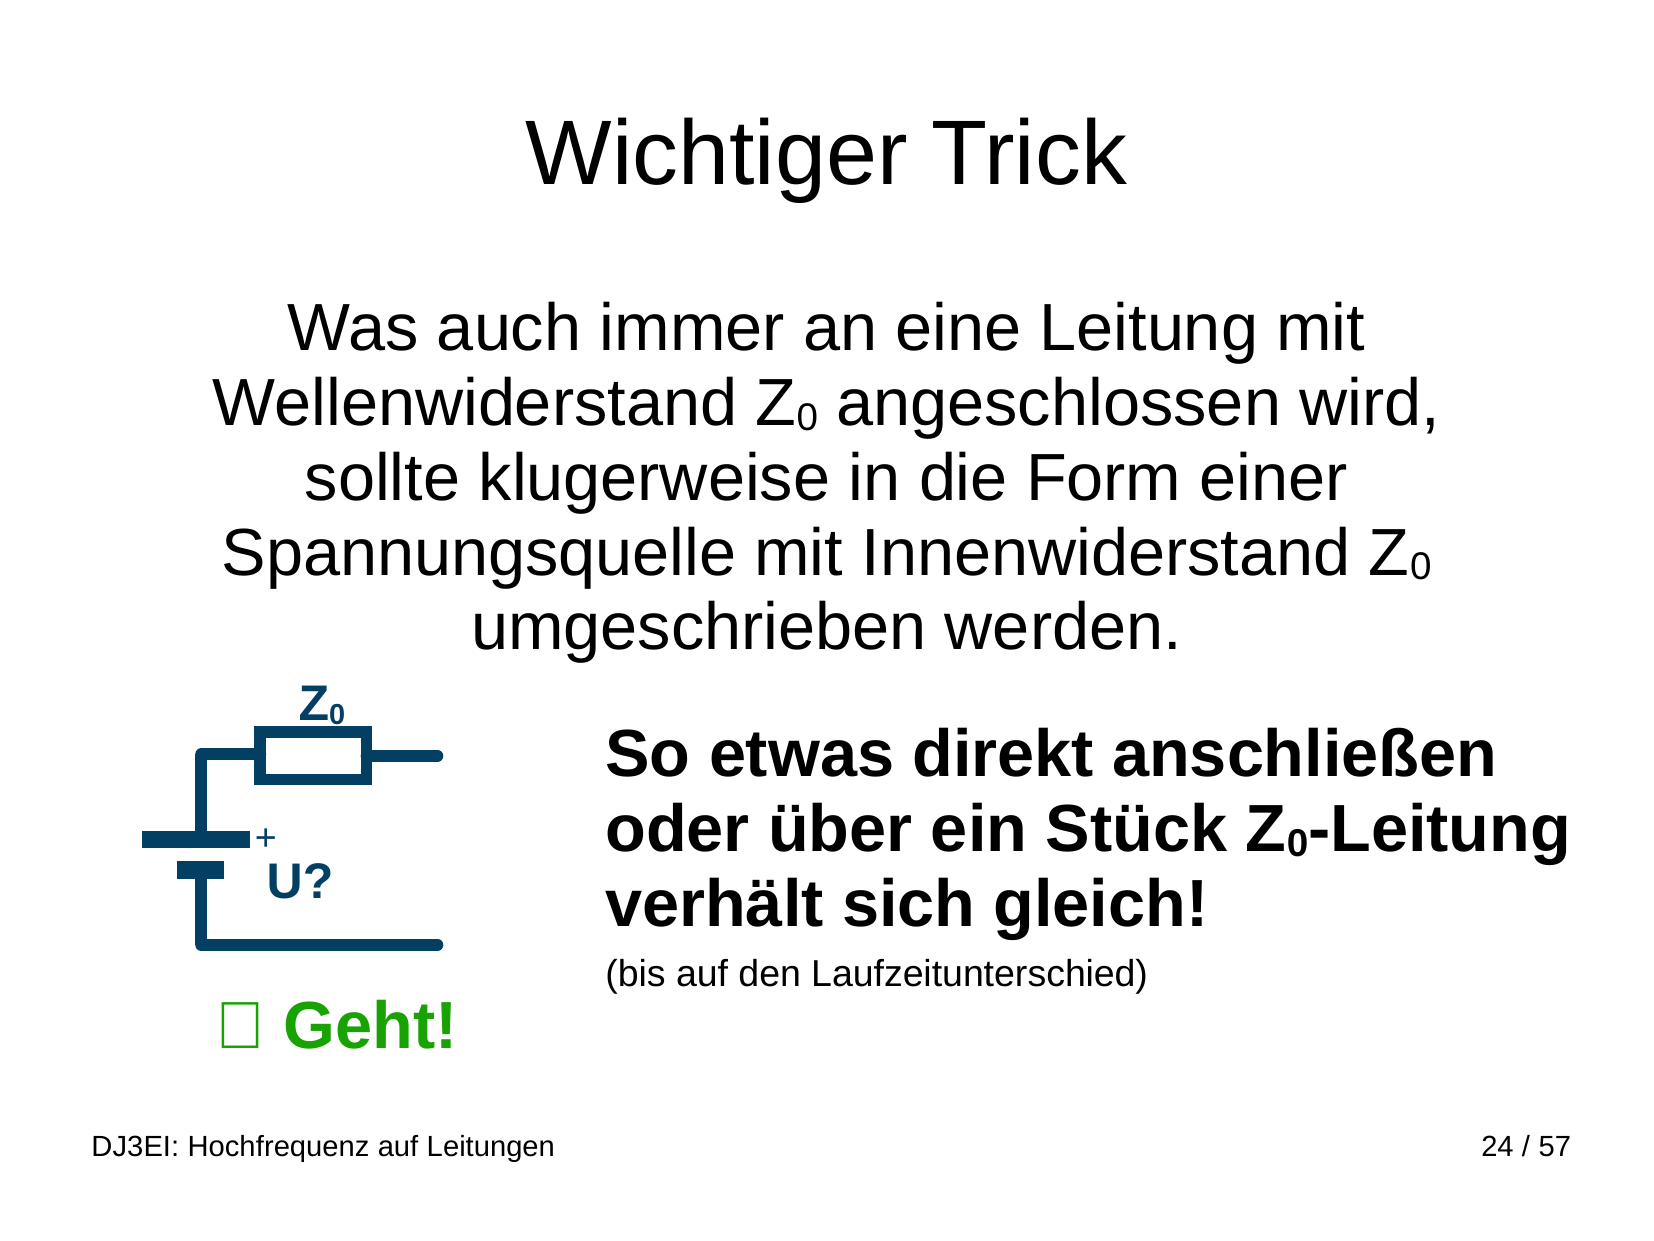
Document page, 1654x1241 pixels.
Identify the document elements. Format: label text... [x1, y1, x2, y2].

text_box [260, 732, 367, 780]
text_box U? [245, 839, 391, 922]
text_box So etwas direkt anschließen oder über ein Stück Z0-Leitung verhält sich gleich! (bis auf den Laufzeitunterschied) [590, 708, 1630, 1080]
text_box + [234, 803, 298, 872]
text_box Z0 [277, 661, 367, 745]
text_box 💁 Geht! [200, 980, 543, 1075]
list Was auch immer an eine Leitung mit Wellenwiderstand Z0 angeschlossen wird, sollte klugerweise in die Form einer Spannungsquelle mit Innenwiderstand Z0 umgeschrieben werden. [82, 290, 1571, 756]
title Wichtiger Trick [82, 49, 1571, 257]
